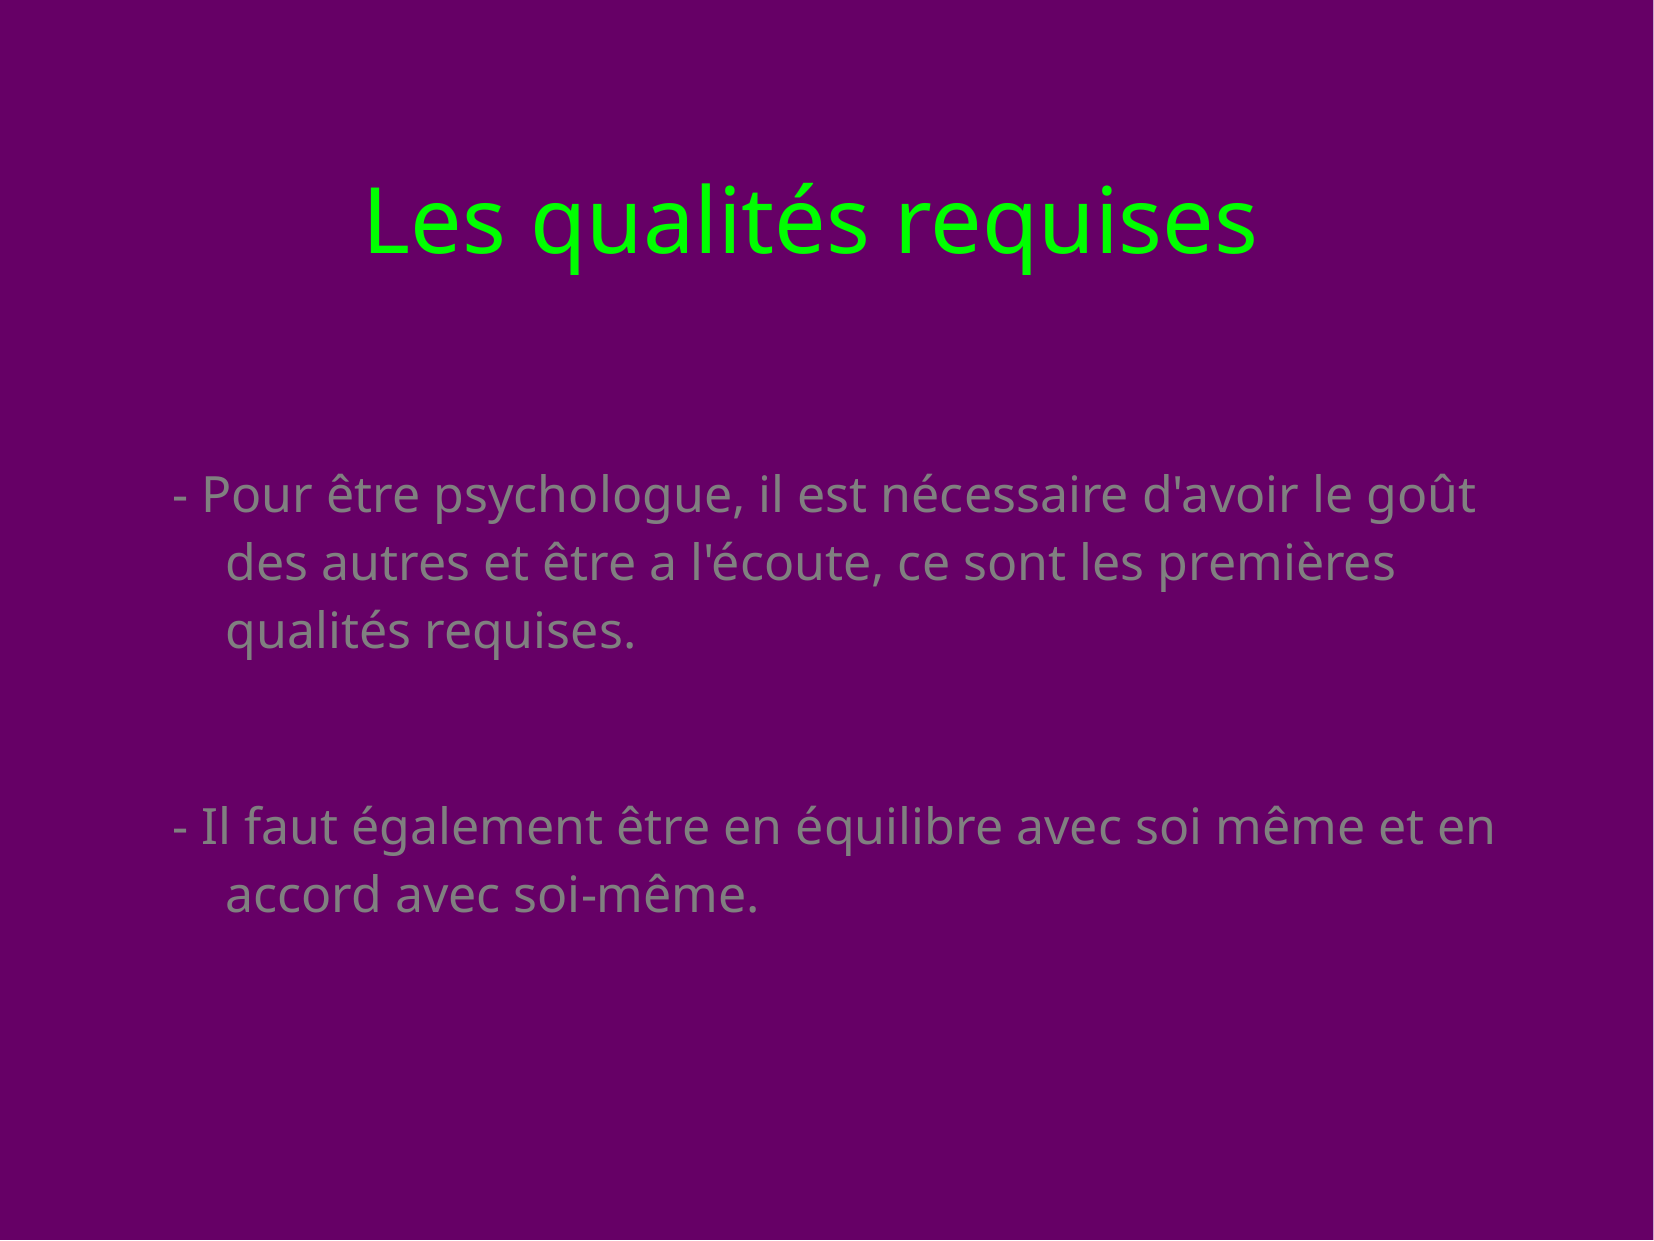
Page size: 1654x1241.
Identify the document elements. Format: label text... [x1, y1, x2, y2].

title Les qualités requises [88, 114, 1534, 322]
list - Pour être psychologue, il est nécessaire d'avoir le goût des autres et être a l'écoute, ce sont les premières qualités requises. - Il faut également être en équilibre avec soi même et en accord avec soi-même. [154, 458, 1536, 1241]
